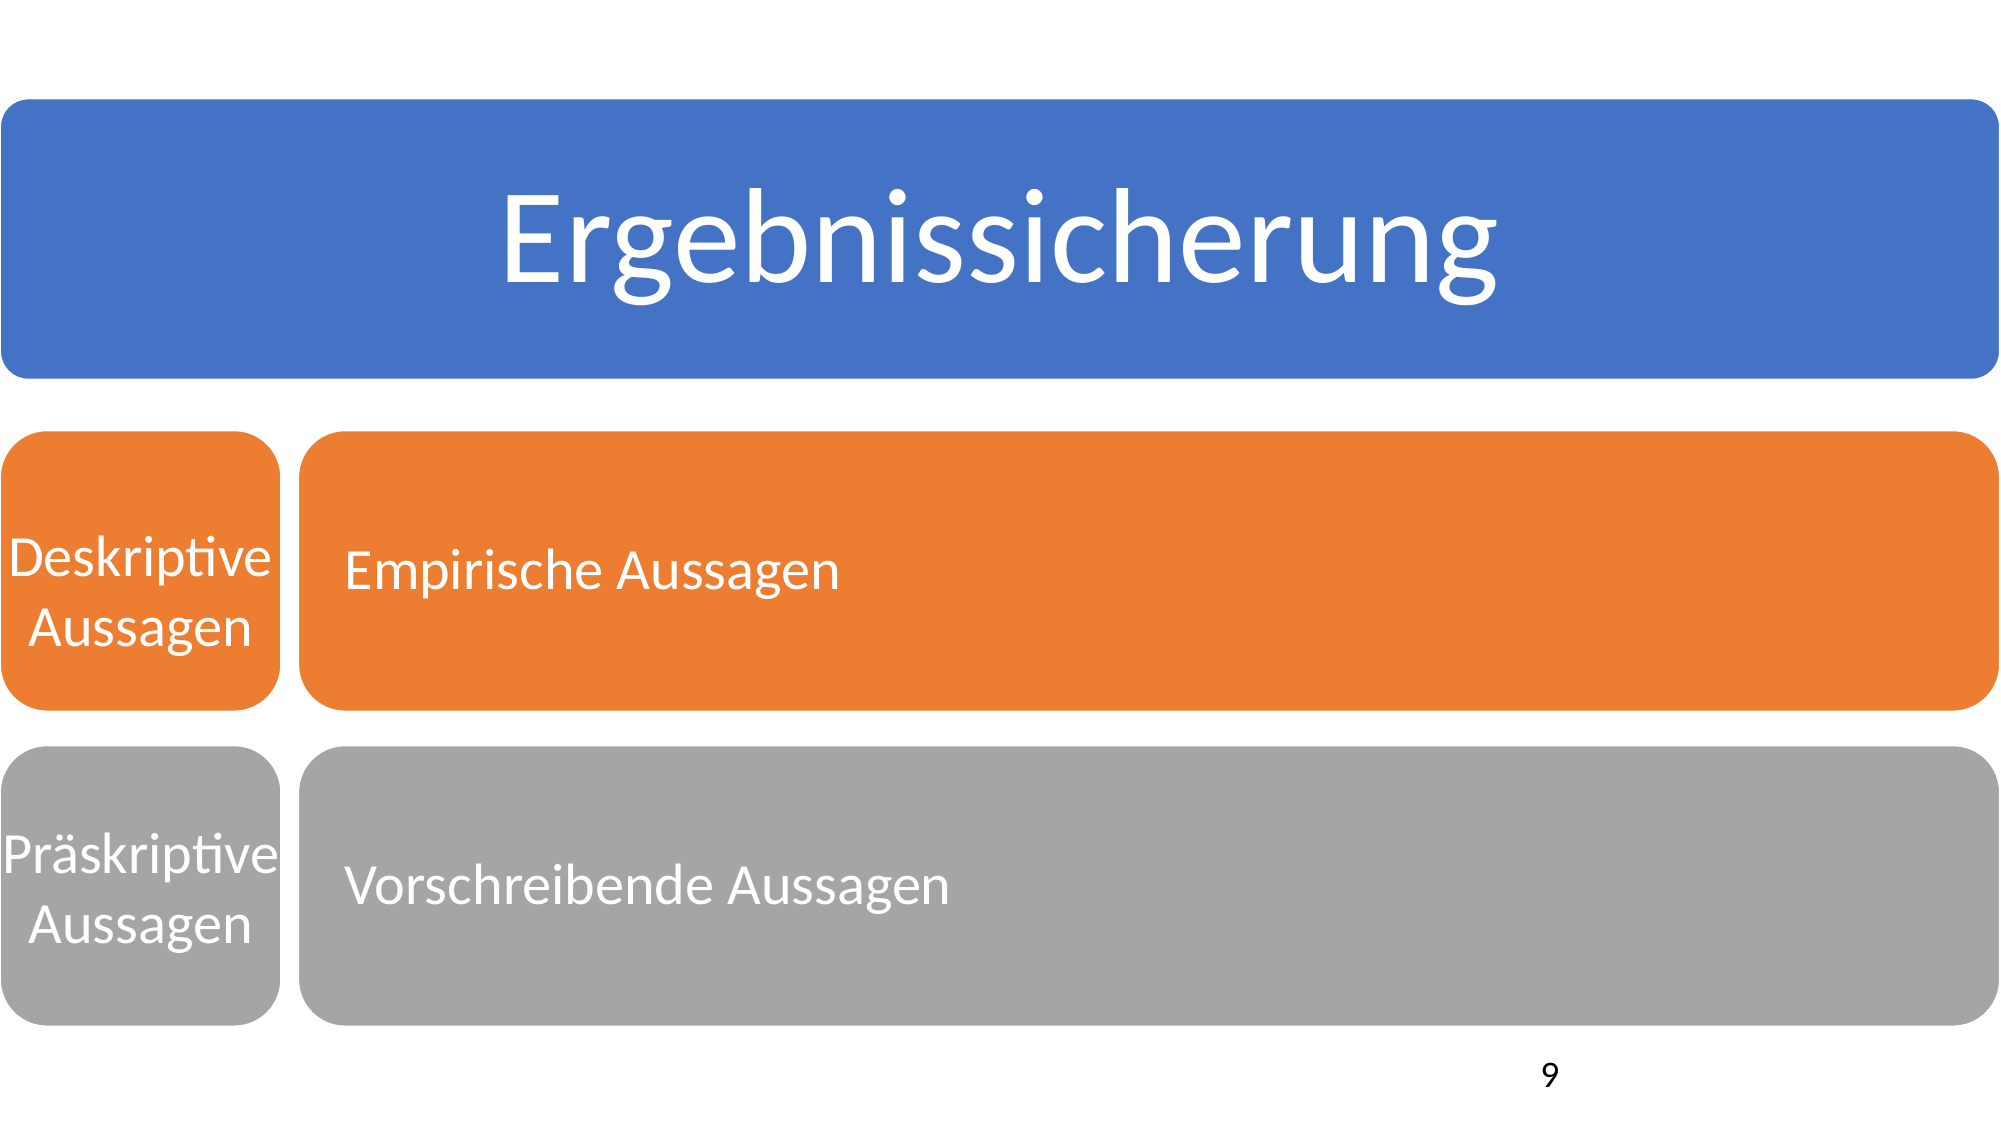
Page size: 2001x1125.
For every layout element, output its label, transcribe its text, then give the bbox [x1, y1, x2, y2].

text_box Präskriptive Aussagen [0, 807, 304, 965]
text_box [0, 745, 282, 807]
text_box [1525, 1042, 1976, 1103]
text_box [0, 430, 282, 510]
text_box [0, 965, 282, 1027]
text_box Ergebnissicherung [0, 98, 2000, 380]
text_box Empirische Aussagen [298, 430, 2000, 712]
text_box [0, 667, 282, 712]
text_box Vorschreibende Aussagen [298, 745, 2000, 1027]
text_box Deskriptive Aussagen [0, 510, 326, 667]
